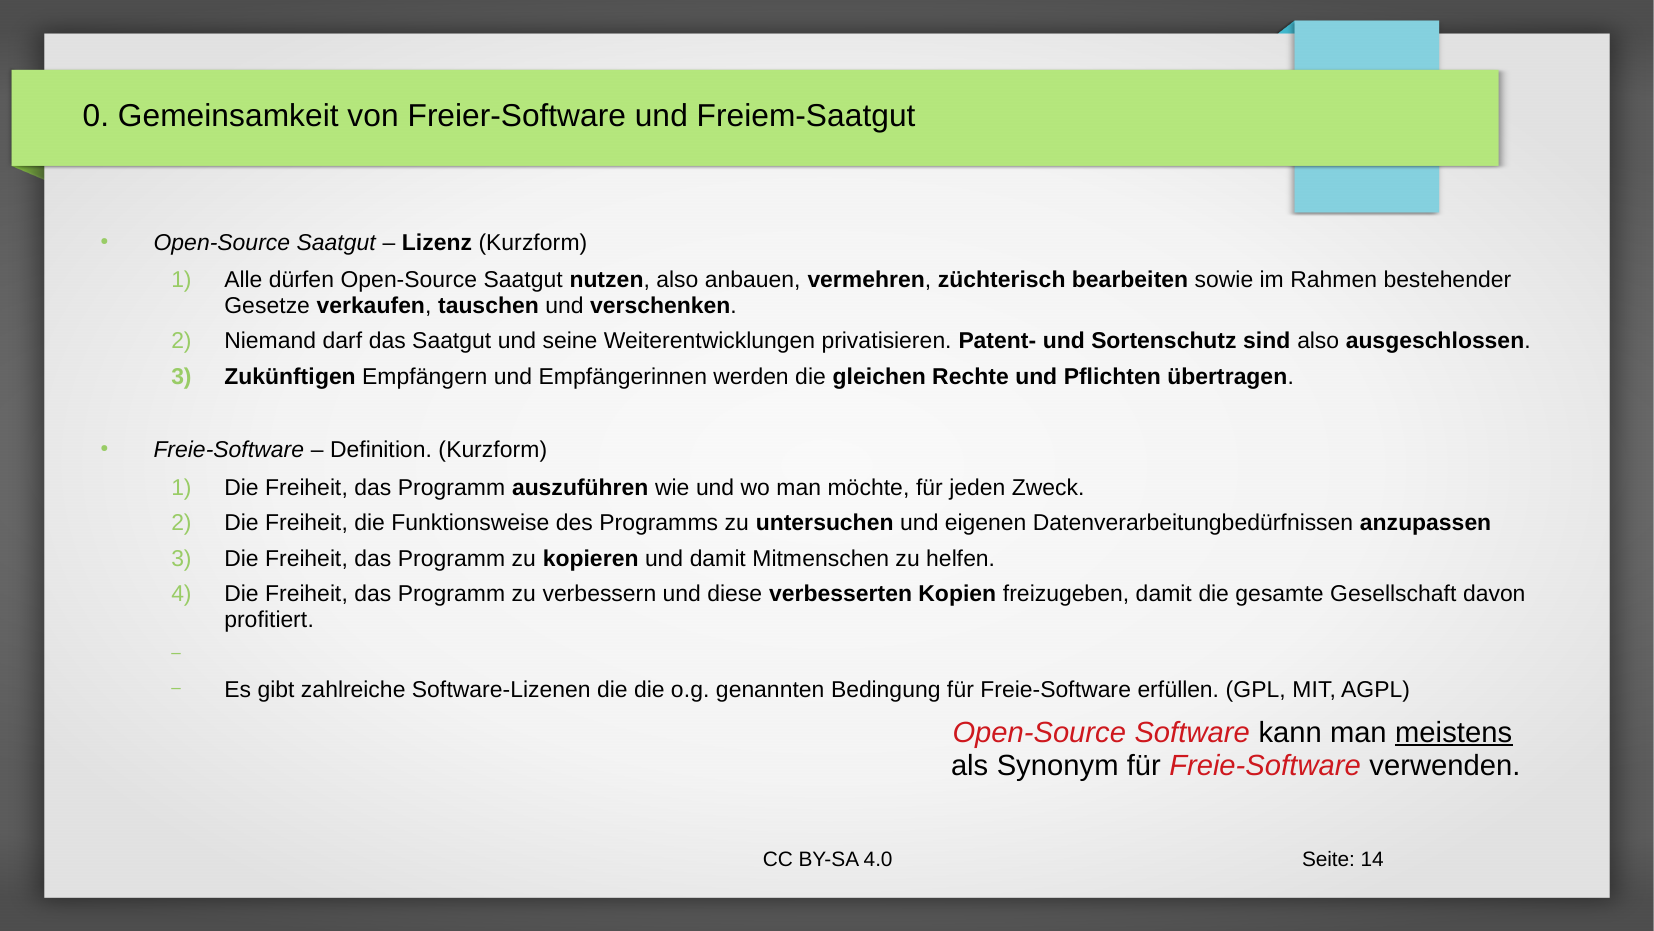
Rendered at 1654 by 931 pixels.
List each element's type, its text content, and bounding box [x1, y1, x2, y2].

picture [0, 0, 1654, 931]
text_box Open-Source Software kann man meistens als Synonym für Freie-Software verwenden. [732, 708, 1536, 827]
title 0. Gemeinsamkeit von Freier-Software und Freiem-Saatgut [82, 97, 1264, 133]
list Open-Source Saatgut – Lizenz (Kurzform) Alle dürfen Open-Source Saatgut nutzen, also anbauen, vermehren, züchterisch bearbeiten sowie im Rahmen bestehender Gesetze verkaufen, tauschen und verschenken. Niemand darf das Saatgut und seine Weiterentwicklungen privatisieren. Patent- und Sortenschutz sind also ausgeschlossen. Zukünftigen Empfängern und Empfängerinnen werden die gleichen Rechte und Pflichten übertragen. Freie-Software – Definition. (Kurzform) Die Freiheit, das Programm auszuführen wie und wo man möchte, für jeden Zweck. Die Freiheit, die Funktionsweise des Programms zu untersuchen und eigenen Datenverarbeitungbedürfnissen anzupassen Die Freiheit, das Programm zu kopieren und damit Mitmenschen zu helfen. Die Freiheit, das Programm zu verbessern und diese verbesserten Kopien freizugeben, damit die gesamte Gesellschaft davon profitiert. Es gibt zahlreiche Software-Lizenen die die o.g. genannten Bedingung für Freie-Software erfüllen. (GPL, MIT, AGPL) [82, 229, 1571, 769]
